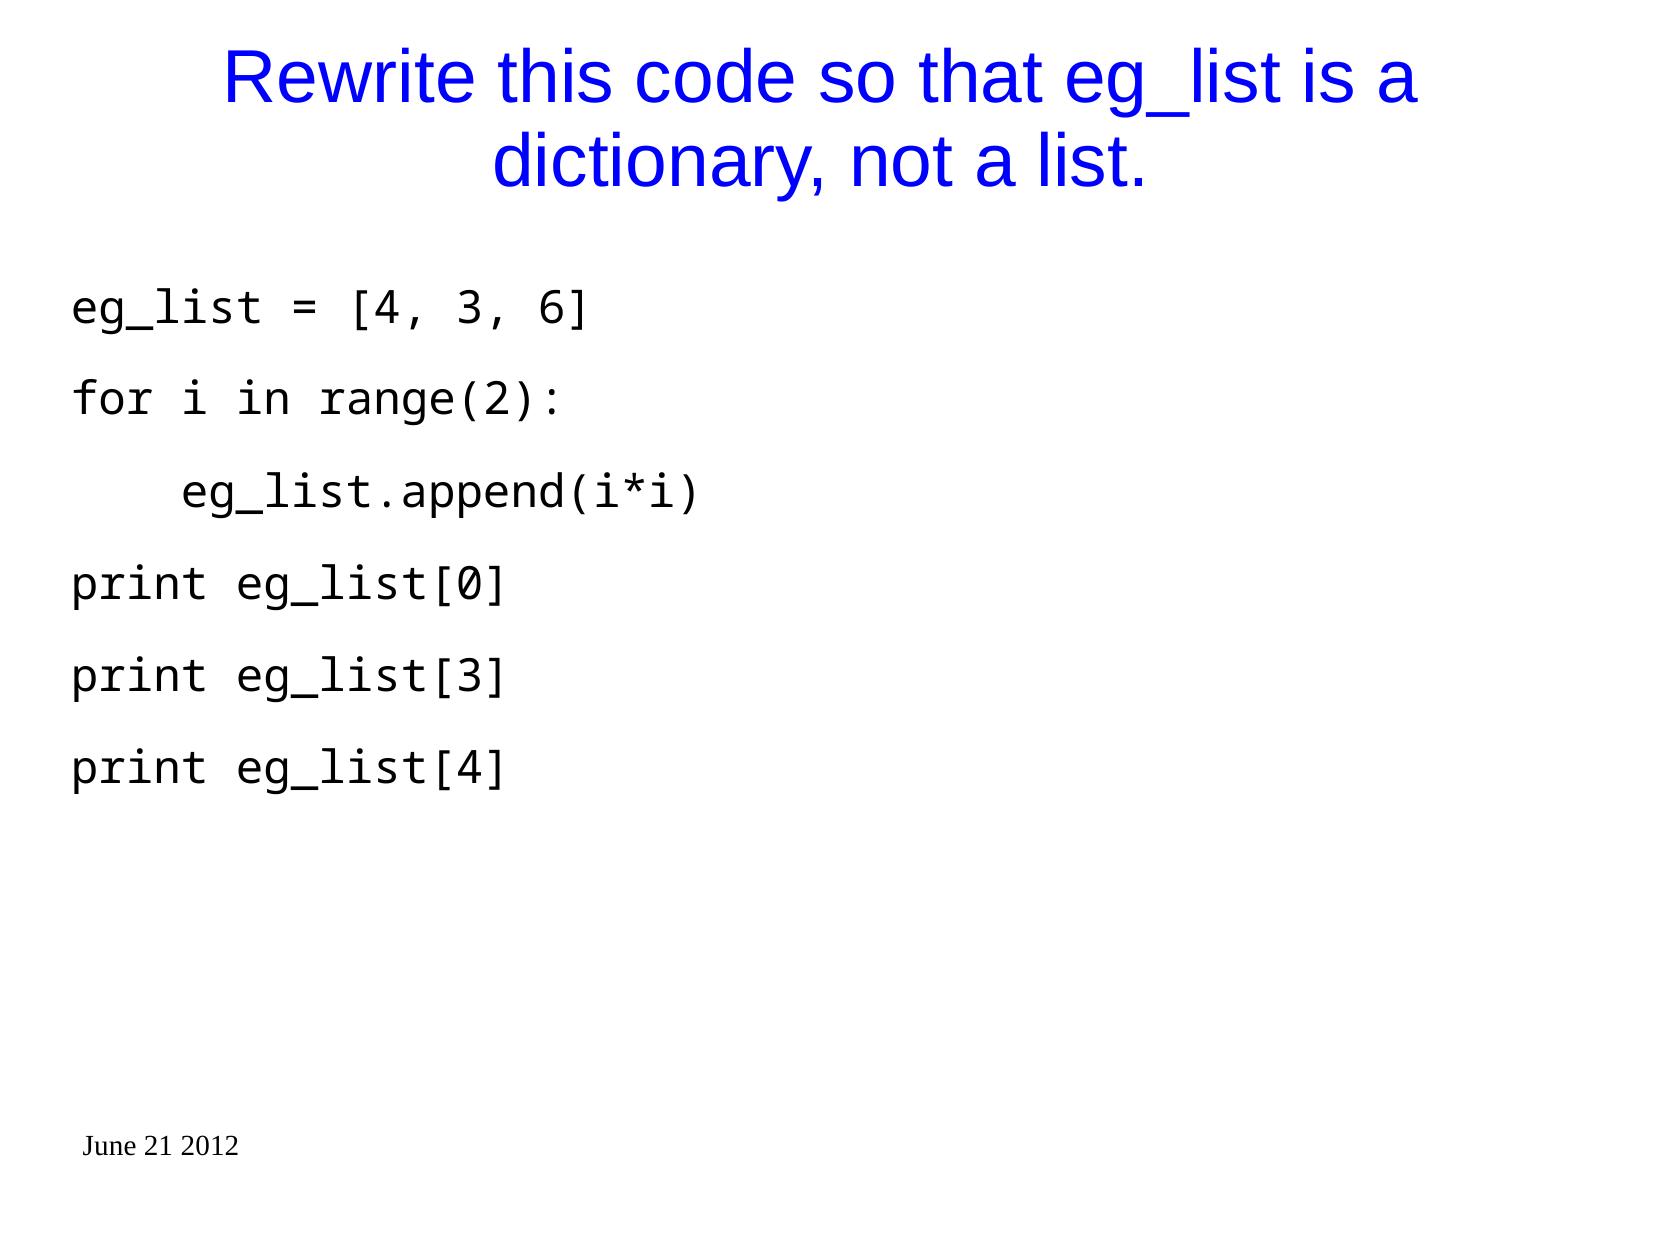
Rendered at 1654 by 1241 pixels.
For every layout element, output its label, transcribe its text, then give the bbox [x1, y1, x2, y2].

list eg_list = [4, 3, 6] for i in range(2): eg_list.append(i*i) print eg_list[0] print eg_list[3] print eg_list[4] [0, 274, 809, 1093]
title Rewrite this code so that eg_list is a dictionary, not a list. [76, 33, 1565, 202]
